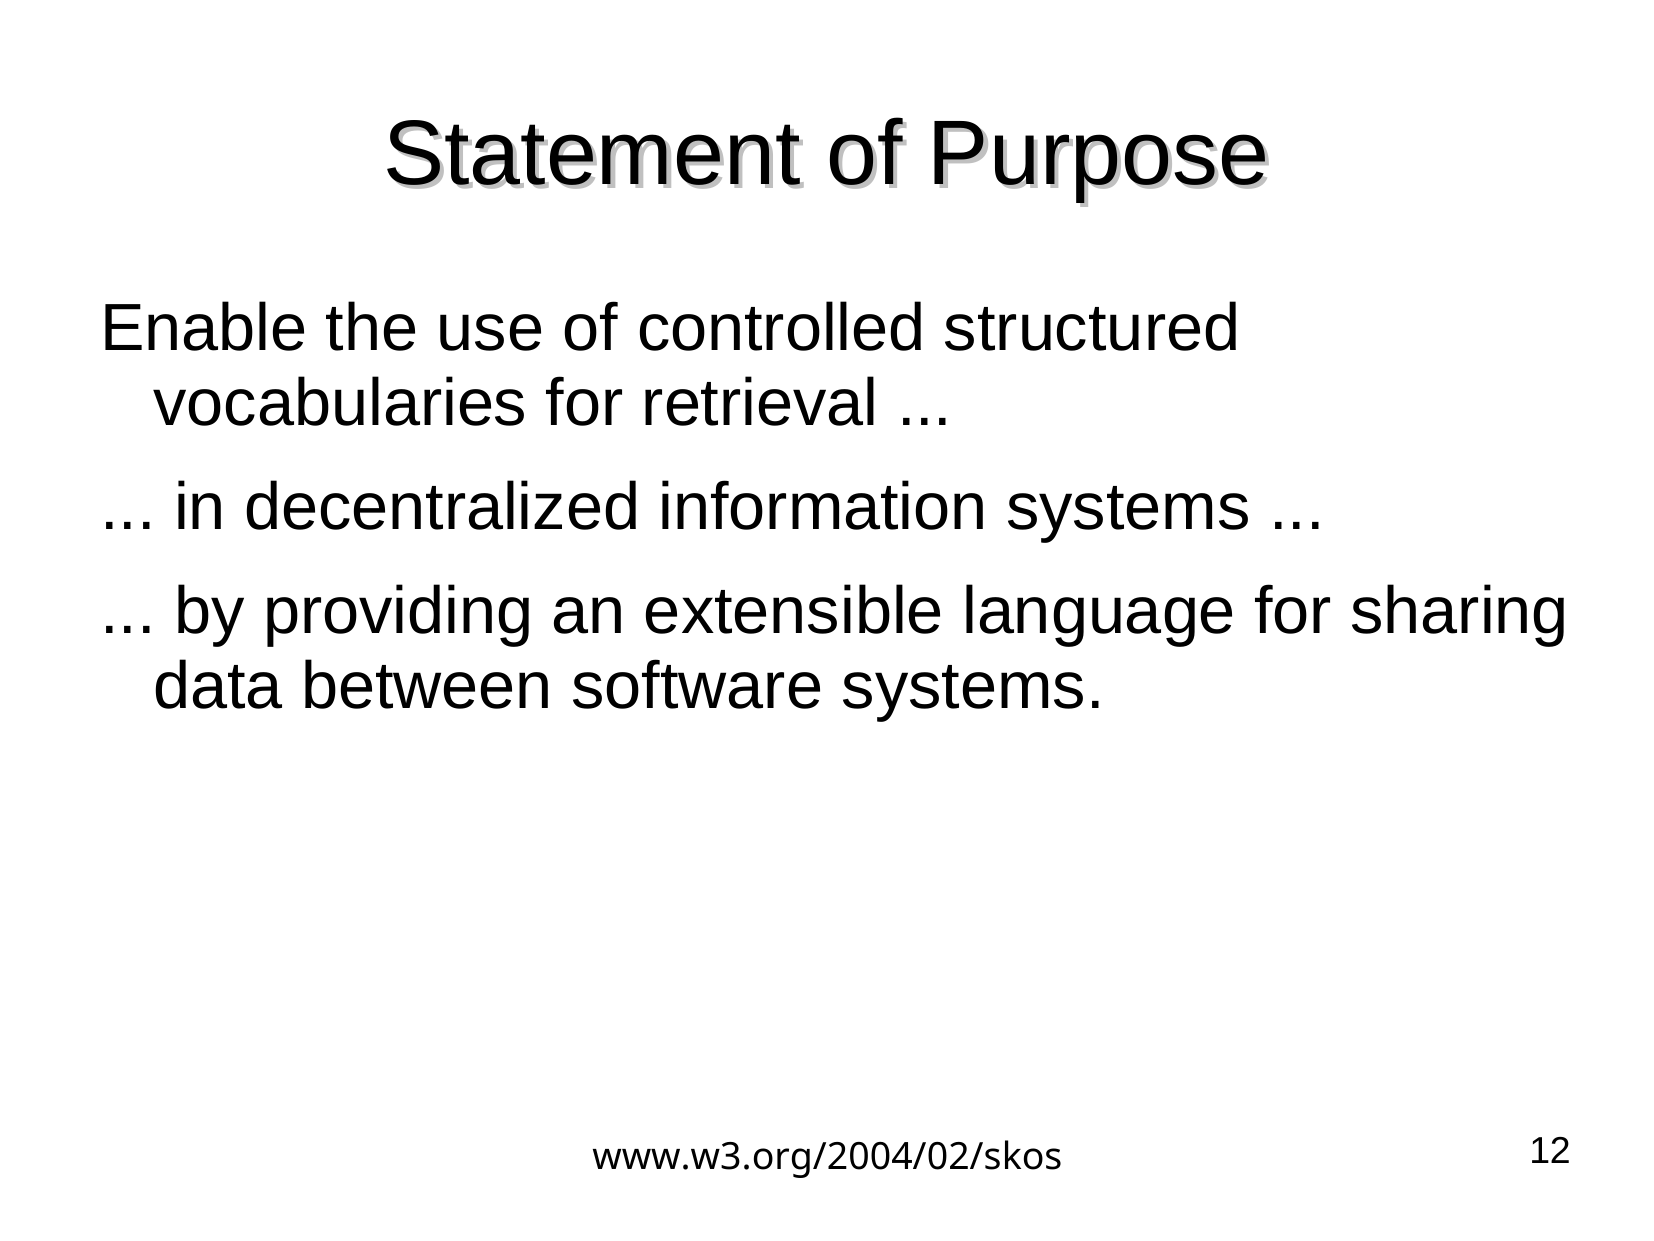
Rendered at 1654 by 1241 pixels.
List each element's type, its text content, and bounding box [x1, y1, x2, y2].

list Enable the use of controlled structured vocabularies for retrieval ... ... in decentralized information systems ... ... by providing an extensible language for sharing data between software systems. [82, 290, 1571, 1109]
title Statement of Purpose [82, 49, 1571, 257]
